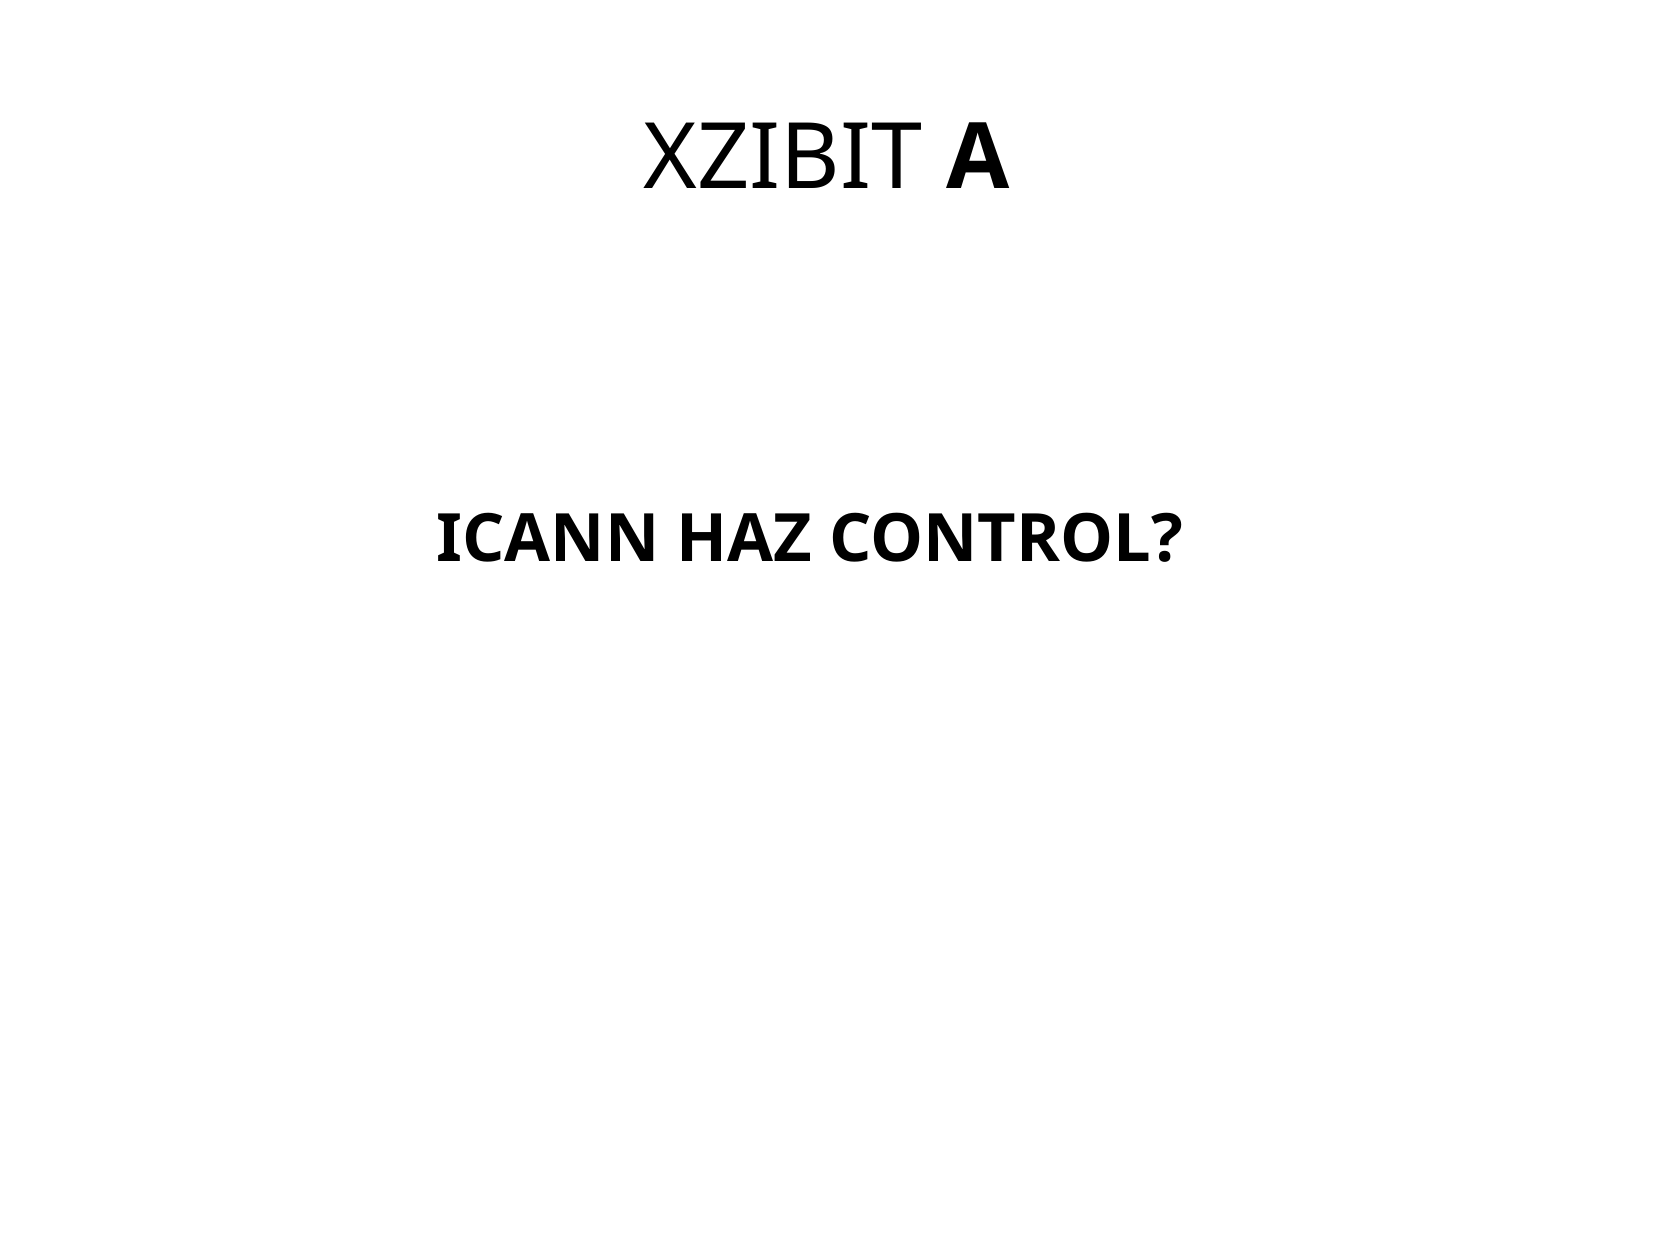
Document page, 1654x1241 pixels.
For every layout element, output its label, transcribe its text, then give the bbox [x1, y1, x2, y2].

title XZIBIT A [82, 49, 1571, 257]
list ICANN HAZ CONTROL? [82, 490, 1538, 750]
